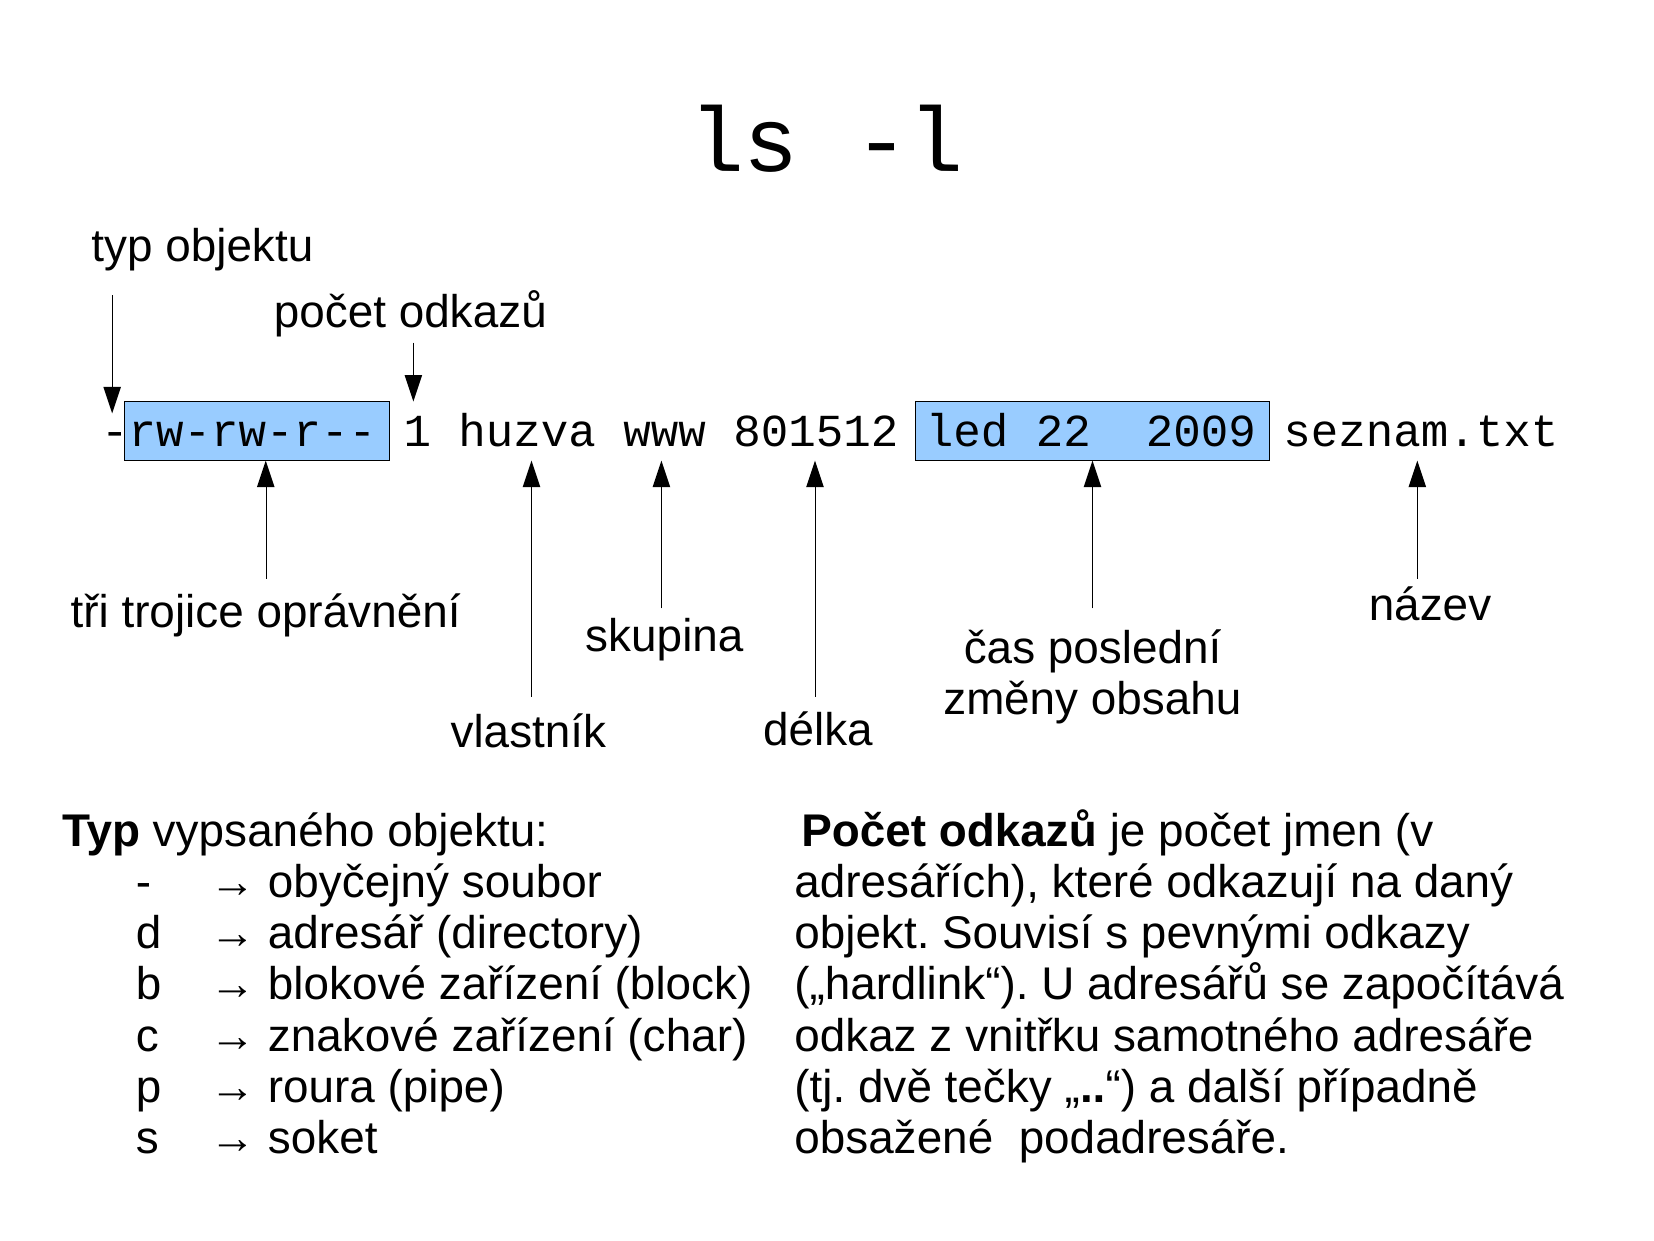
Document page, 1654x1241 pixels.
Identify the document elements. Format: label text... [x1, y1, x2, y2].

text_box Typ vypsaného objektu: - → obyčejný soubor d → adresář (directory) b → blokové zařízení (block) c → znakové zařízení (char) p → roura (pipe) s → soket [47, 797, 779, 1171]
text_box název [1354, 571, 1507, 639]
text_box Počet odkazů je počet jmen (v adresářích), které odkazují na daný objekt. Souvisí s pevnými odkazy („hardlink“). U adresářů se započítává odkaz z vnitřku samotného adresáře (tj. dvě tečky „..“) a další případně obsažené podadresáře. [779, 797, 1595, 1171]
text_box typ objektu [76, 212, 355, 279]
title ls -l [82, 50, 1571, 244]
text_box počet odkazů [248, 278, 573, 345]
text_box čas poslední změny obsahu [915, 614, 1270, 732]
text_box délka [744, 696, 892, 763]
text_box tři trojice oprávnění [47, 578, 485, 645]
text_box -rw-rw-r-- 1 huzva www 801512 led 22 2009 seznam.txt [76, 401, 1583, 469]
text_box skupina [561, 602, 768, 669]
text_box vlastník [425, 698, 632, 765]
